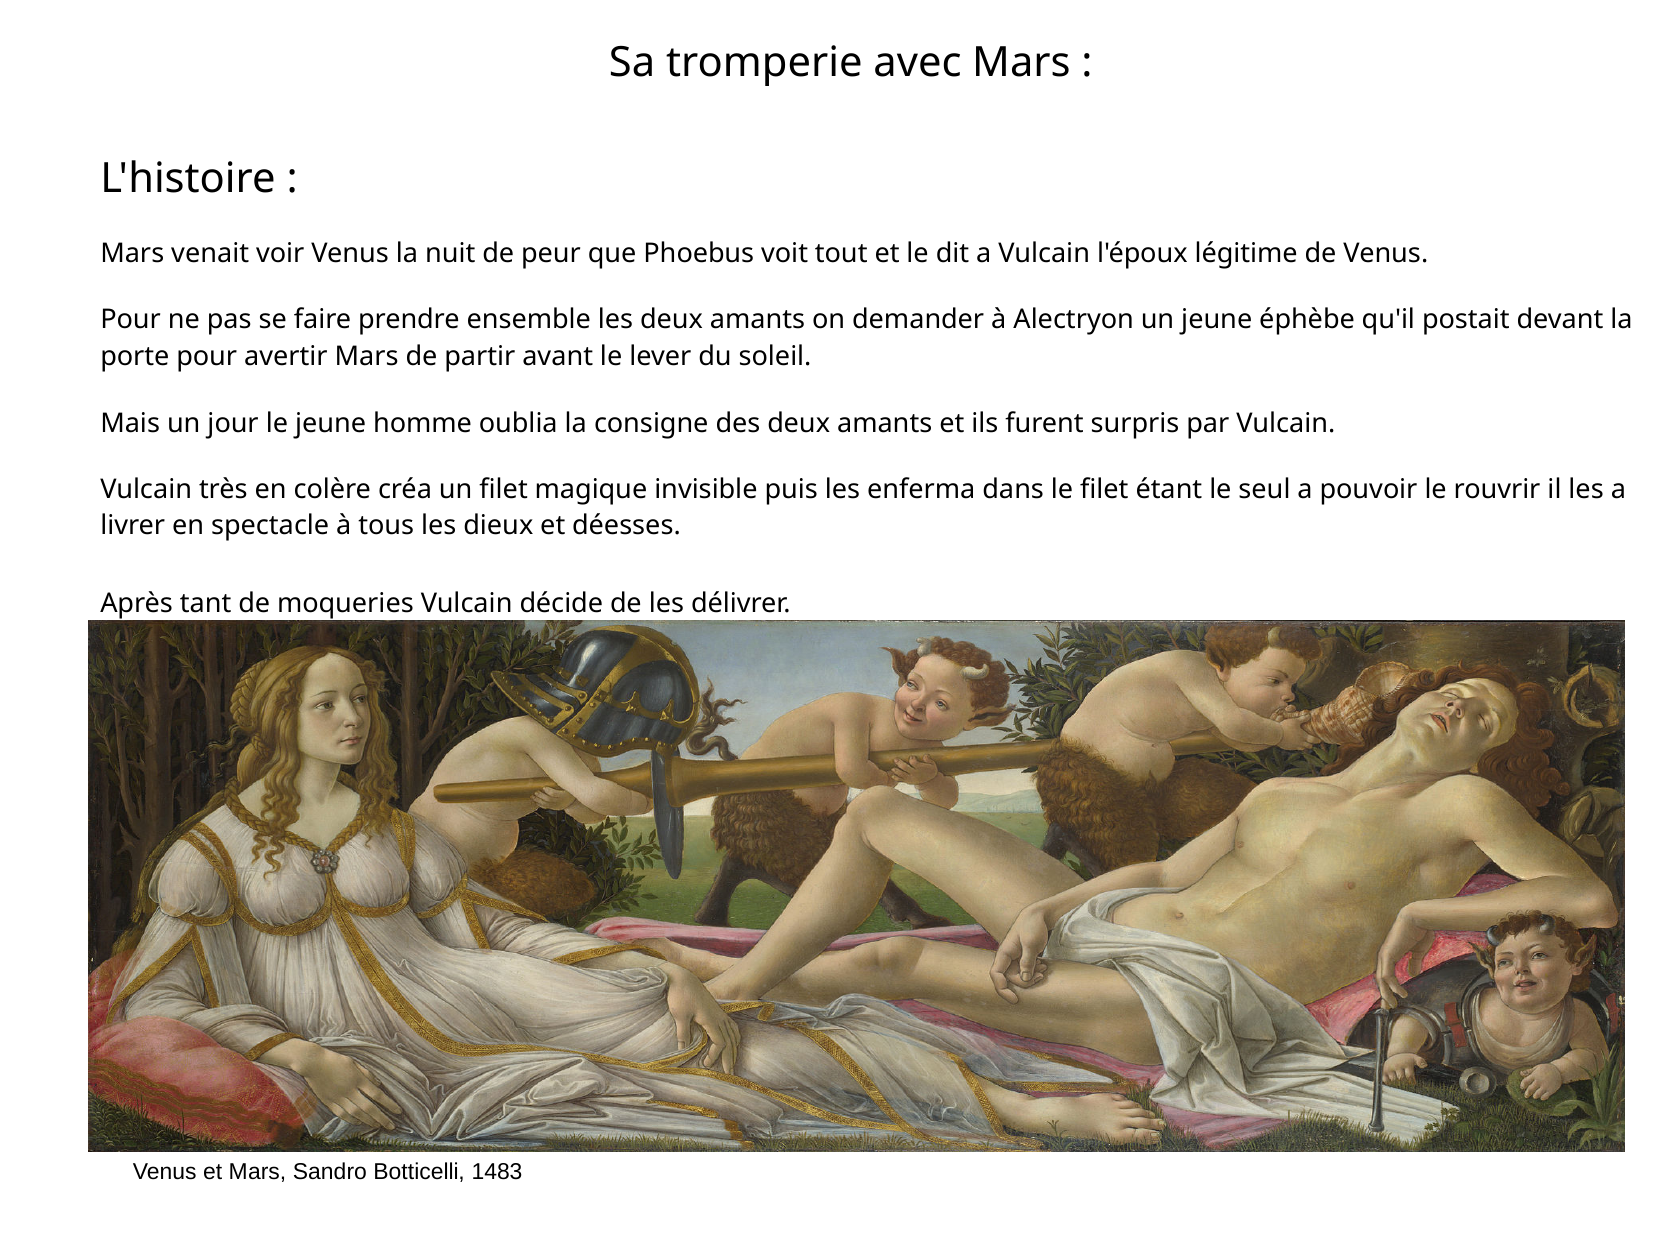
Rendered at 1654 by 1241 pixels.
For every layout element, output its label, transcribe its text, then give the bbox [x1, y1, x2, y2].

text_box Venus et Mars, Sandro Botticelli, 1483 [118, 1151, 538, 1193]
title Sa tromperie avec Mars : [236, 2, 1477, 119]
list L'histoire : Mars venait voir Venus la nuit de peur que Phoebus voit tout et le dit a Vulcain l'époux légitime de Venus. Pour ne pas se faire prendre ensemble les deux amants on demander à Alectryon un jeune éphèbe qu'il postait devant la porte pour avertir Mars de partir avant le lever du soleil. Mais un jour le jeune homme oublia la consigne des deux amants et ils furent surpris par Vulcain. Vulcain très en colère créa un filet magique invisible puis les enferma dans le filet étant le seul a pouvoir le rouvrir il les a livrer en spectacle à tous les dieux et déesses. Après tant de moqueries Vulcain décide de les délivrer. [29, 147, 1654, 1241]
picture [88, 620, 1625, 1152]
